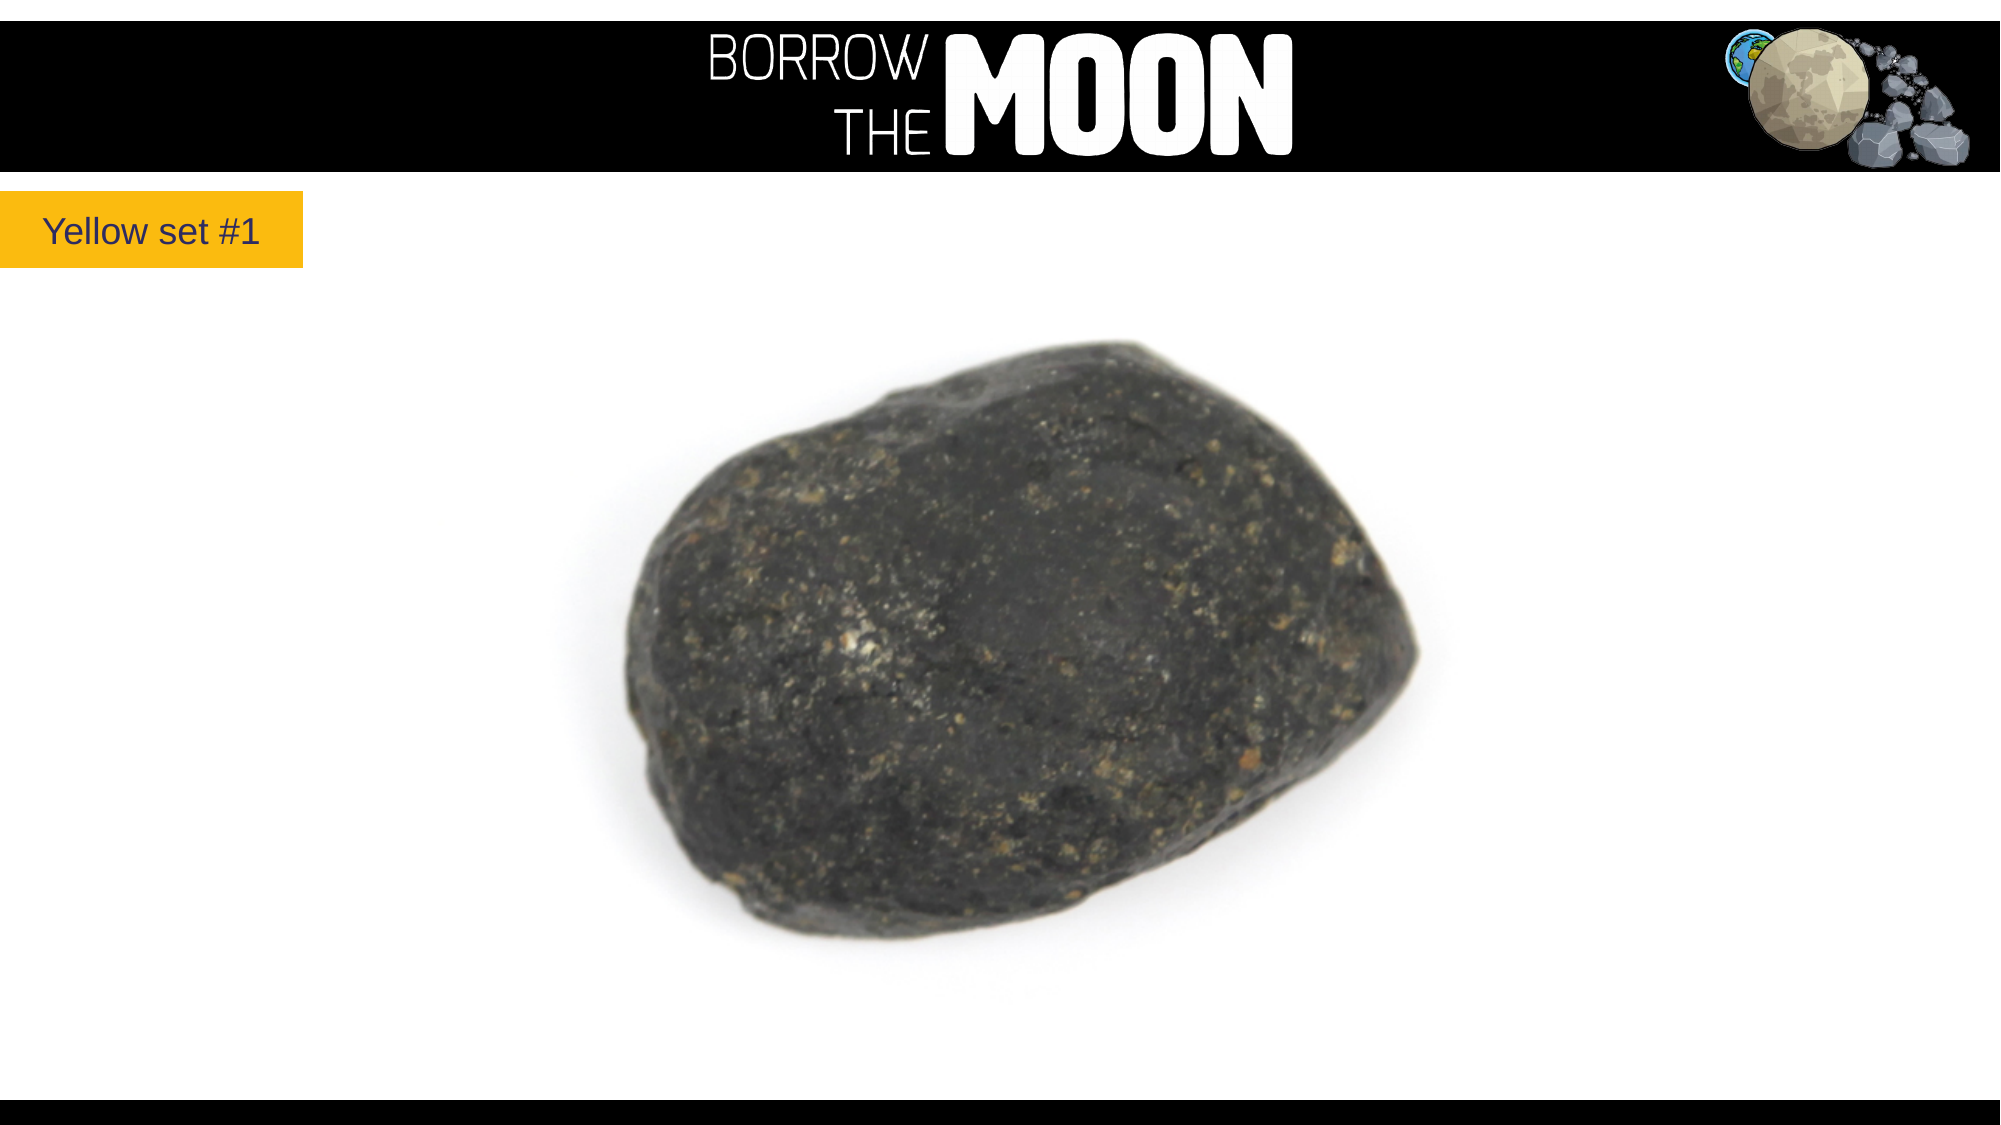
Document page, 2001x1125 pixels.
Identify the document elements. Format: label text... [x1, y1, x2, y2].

text_box Yellow set #1 [0, 191, 303, 268]
picture [342, 190, 1658, 1068]
